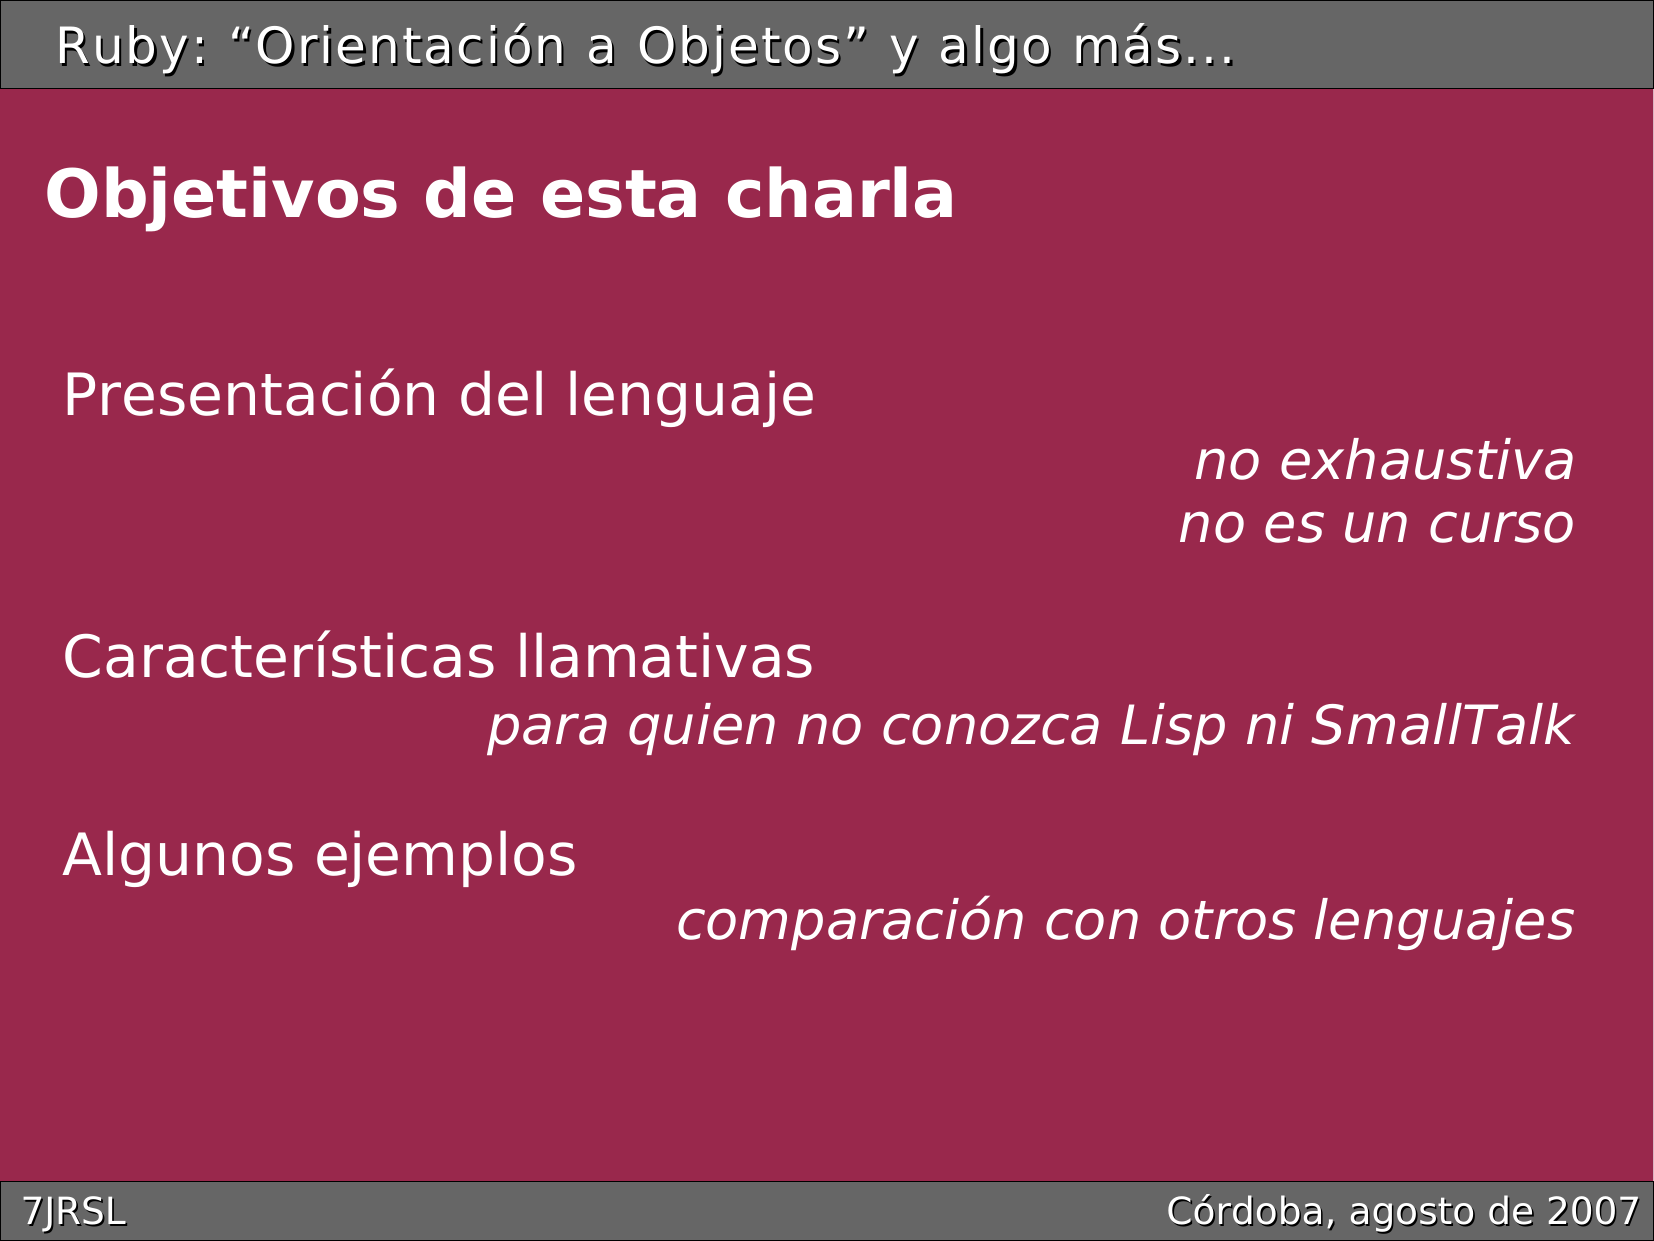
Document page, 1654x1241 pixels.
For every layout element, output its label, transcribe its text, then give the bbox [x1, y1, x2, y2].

text_box Córdoba, agosto de 2007 [1151, 1182, 1654, 1241]
text_box Presentación del lenguaje no exhaustiva no es un curso Características llamativas para quien no conozca Lisp ni SmallTalk Algunos ejemplos comparación con otros lenguajes [29, 354, 1654, 1123]
text_box Ruby: “Orientación a Objetos” y algo más... [40, 9, 1565, 89]
text_box [0, 1181, 1654, 1241]
text_box Objetivos de esta charla [29, 147, 1625, 241]
text_box 7JRSL [5, 1182, 178, 1241]
text_box [0, 0, 1654, 89]
